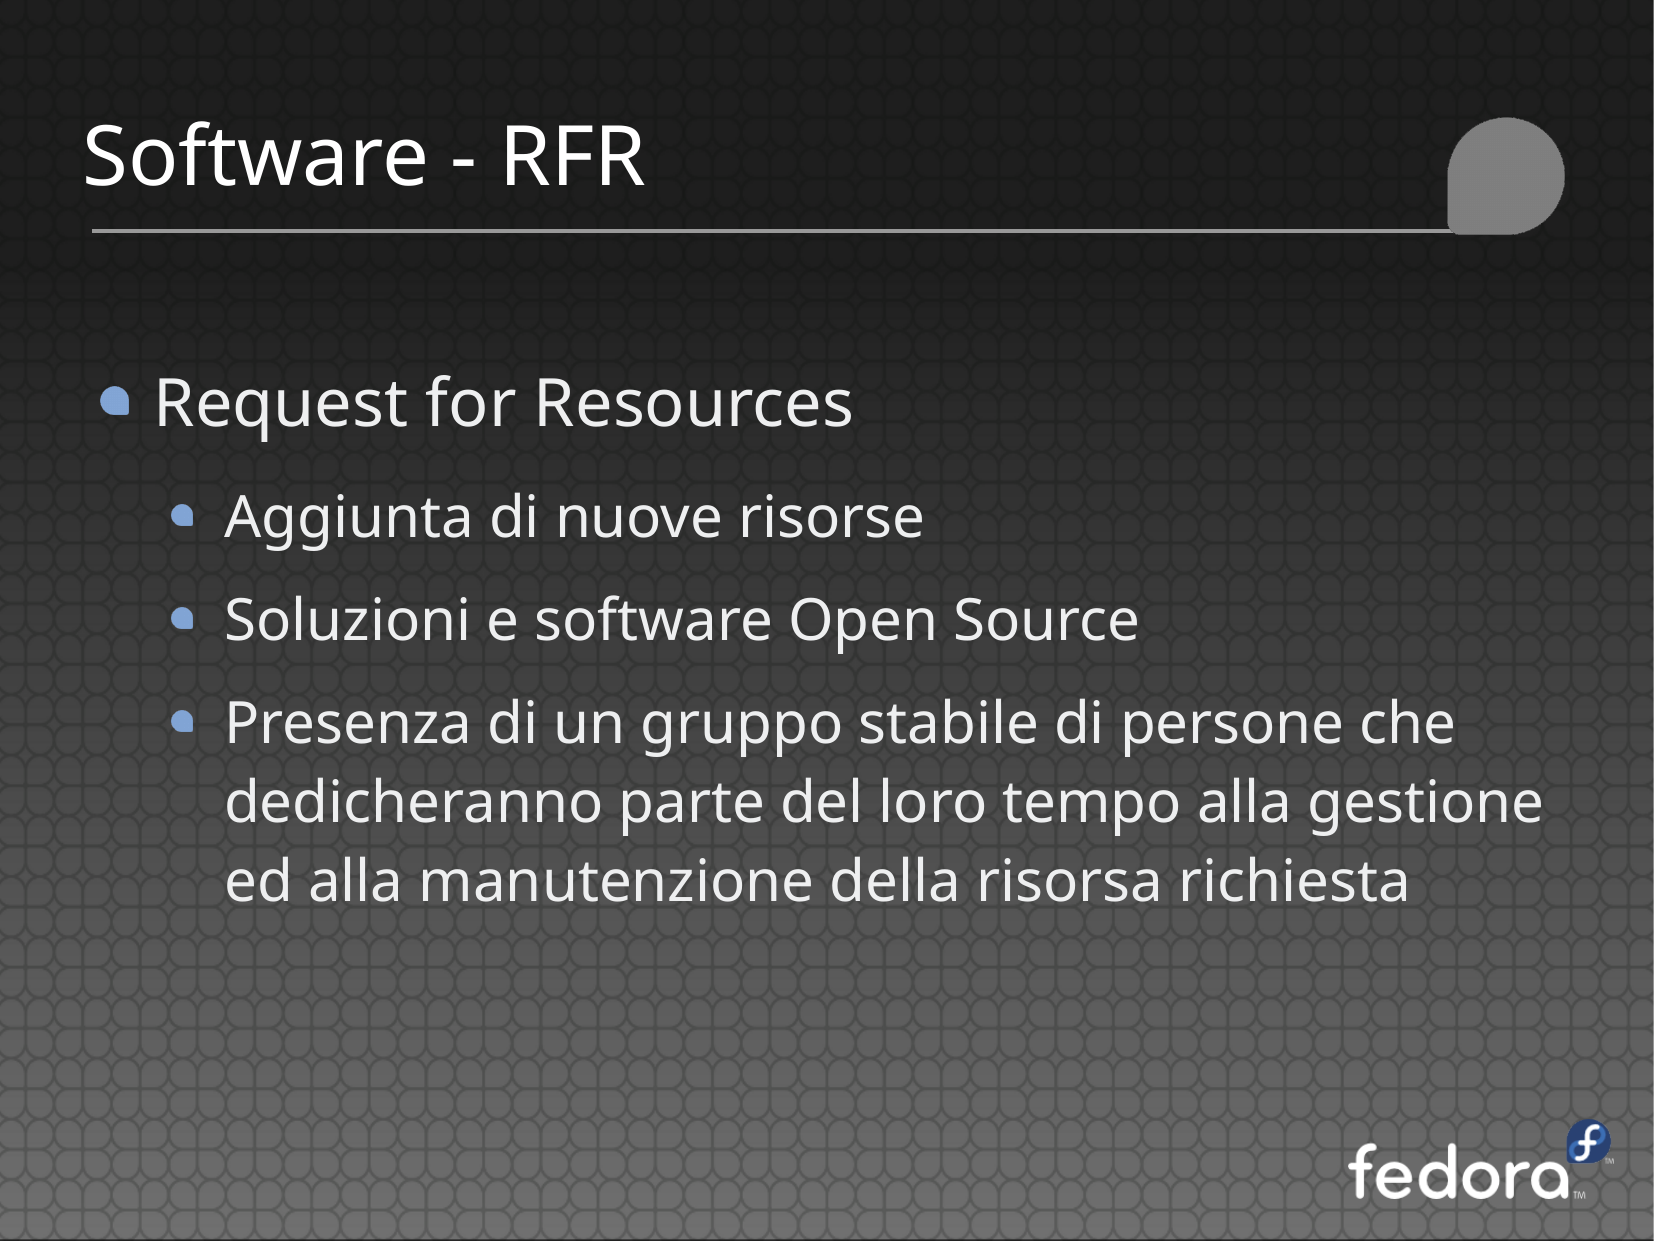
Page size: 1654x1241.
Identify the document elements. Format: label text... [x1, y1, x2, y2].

list Request for Resources Aggiunta di nuove risorse Soluzioni e software Open Source Presenza di un gruppo stabile di persone che dedicheranno parte del loro tempo alla gestione ed alla manutenzione della risorsa richiesta [82, 355, 1571, 1174]
title Software - RFR [82, 49, 1571, 257]
picture [0, 0, 1654, 1241]
